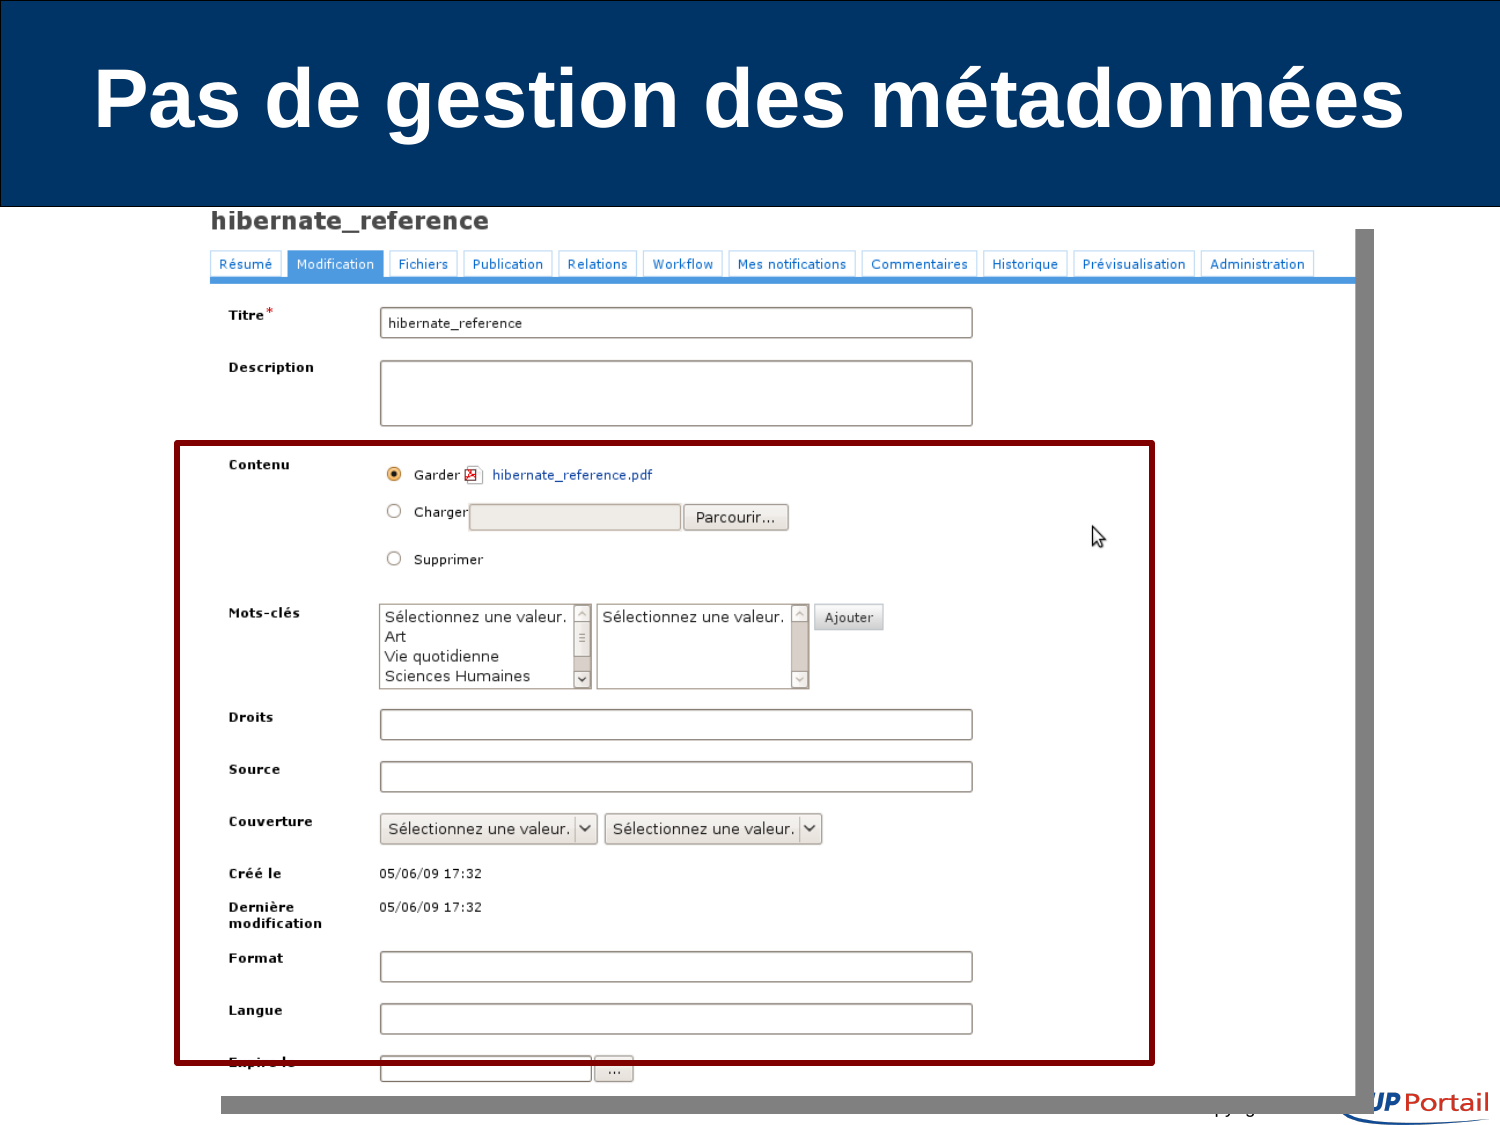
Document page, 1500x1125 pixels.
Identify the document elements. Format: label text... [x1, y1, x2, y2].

picture [203, 211, 1356, 1096]
title Pas de gestion des métadonnées [0, 0, 1500, 210]
picture [203, 446, 1149, 1060]
picture [1340, 1092, 1489, 1125]
